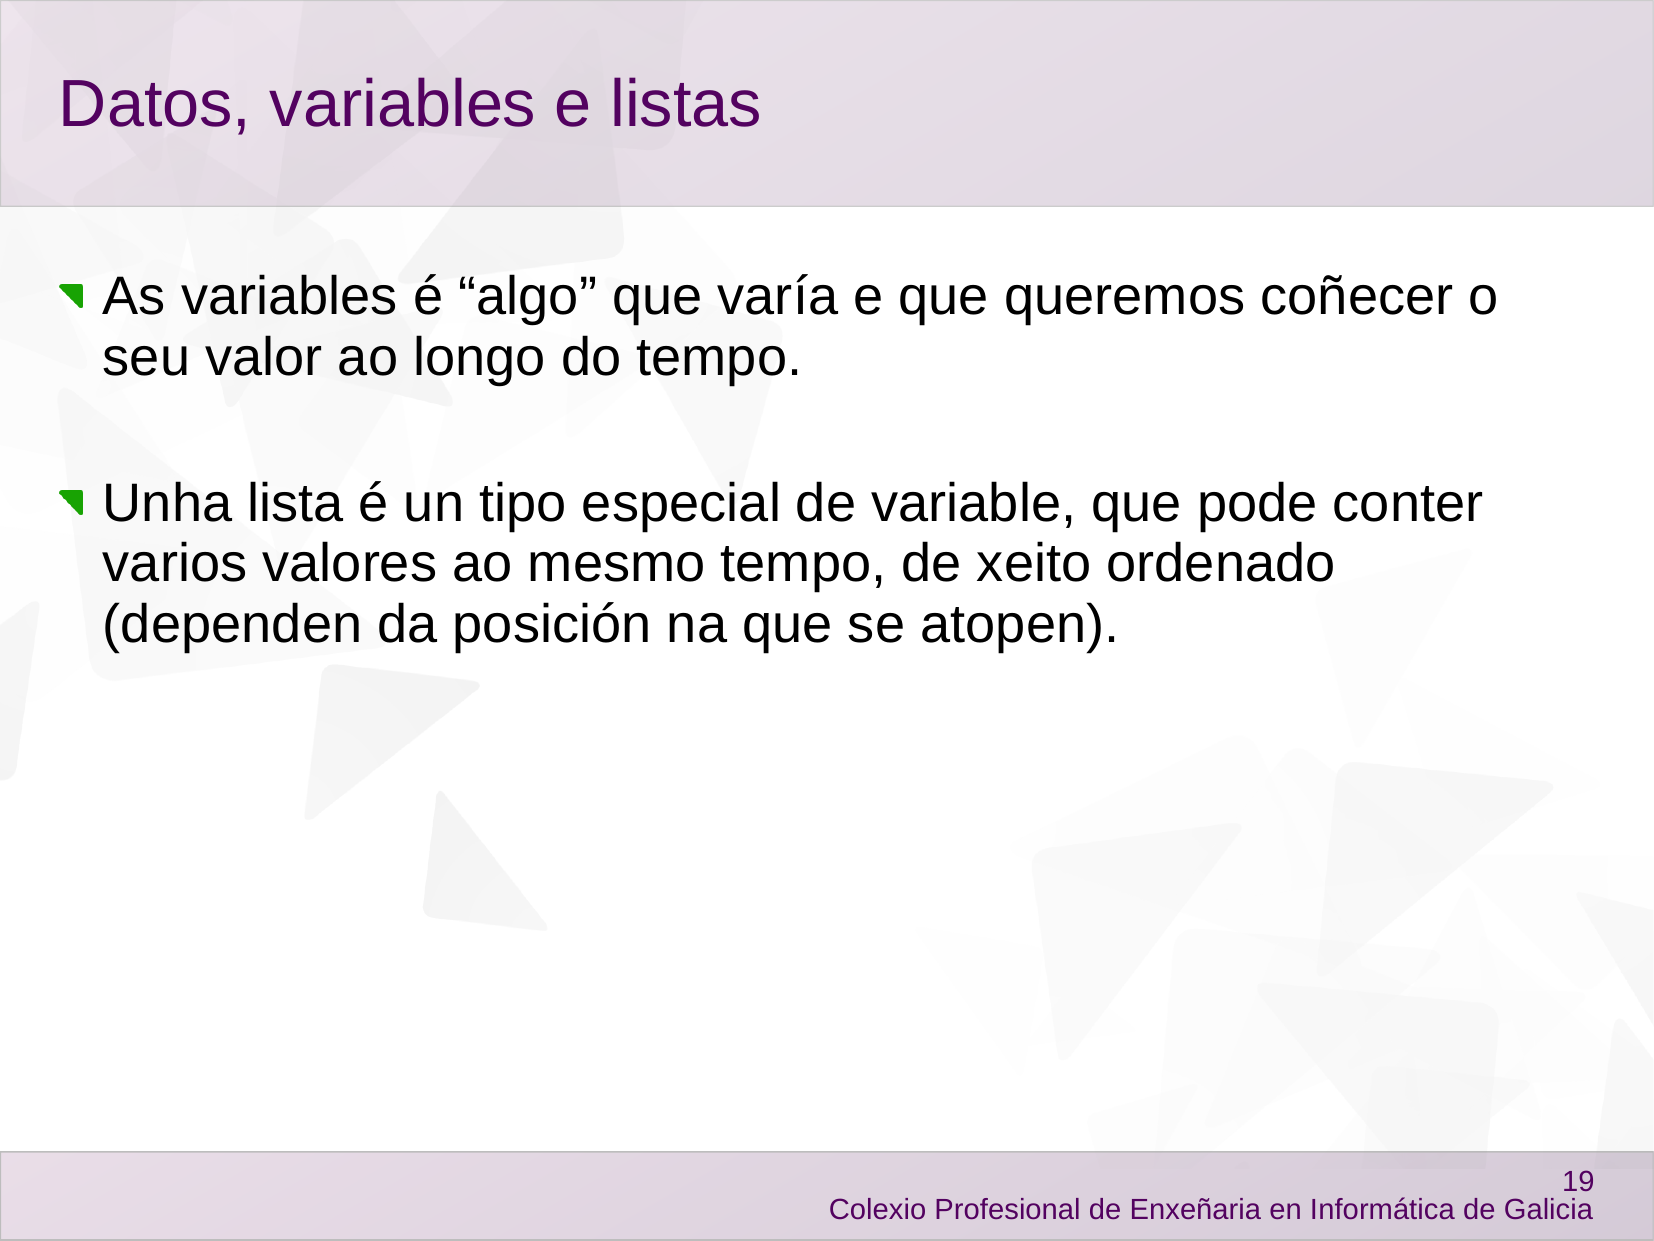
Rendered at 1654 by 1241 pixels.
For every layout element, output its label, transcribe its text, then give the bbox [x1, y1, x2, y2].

list As variables é “algo” que varía e que queremos coñecer o seu valor ao longo do tempo. Unha lista é un tipo especial de variable, que pode conter varios valores ao mesmo tempo, de xeito ordenado (dependen da posición na que se atopen). [59, 265, 1595, 986]
picture [915, 548, 1654, 1169]
picture [0, 0, 783, 931]
title Datos, variables e listas [59, 29, 1595, 178]
